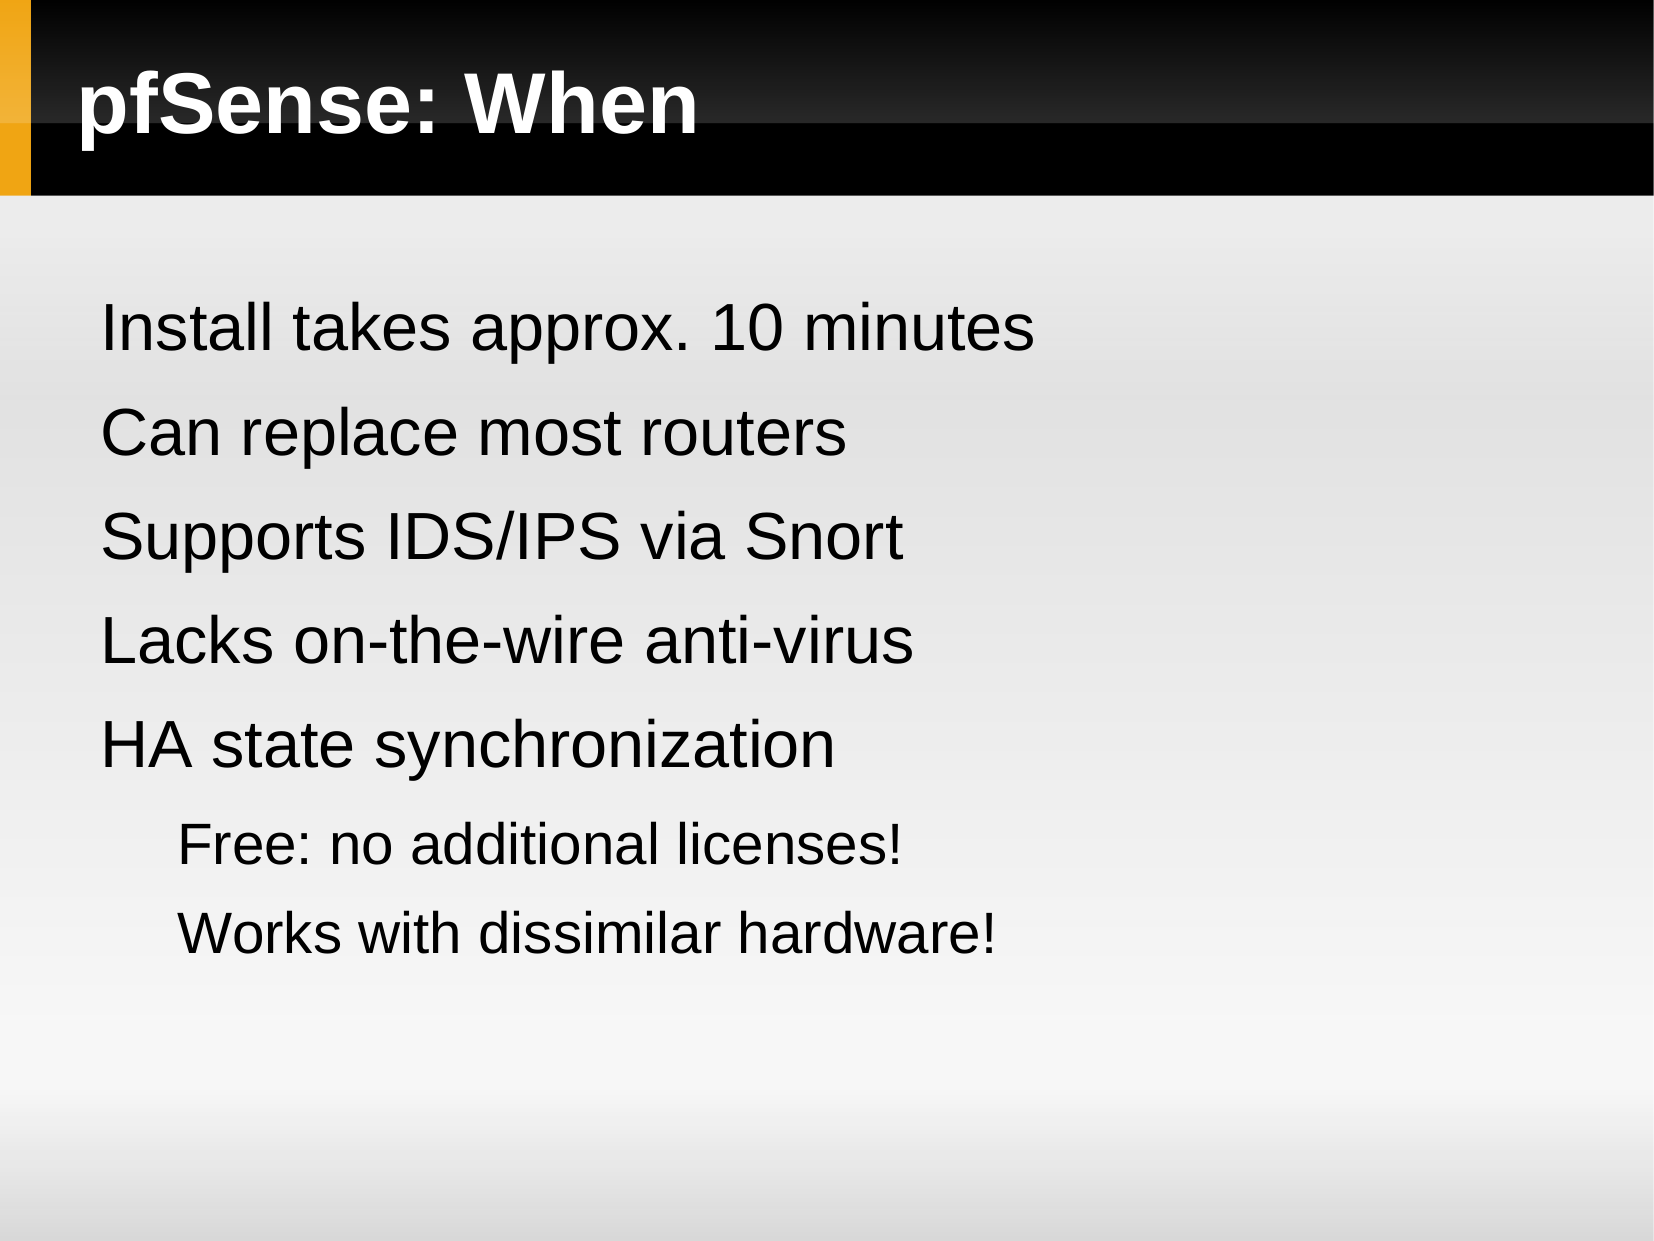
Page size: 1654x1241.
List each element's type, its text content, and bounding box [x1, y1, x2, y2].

picture [0, 0, 1654, 1241]
list Install takes approx. 10 minutes Can replace most routers Supports IDS/IPS via Snort Lacks on-the-wire anti-virus HA state synchronization Free: no additional licenses! Works with dissimilar hardware! [82, 290, 1571, 1109]
title pfSense: When [76, 0, 1565, 208]
